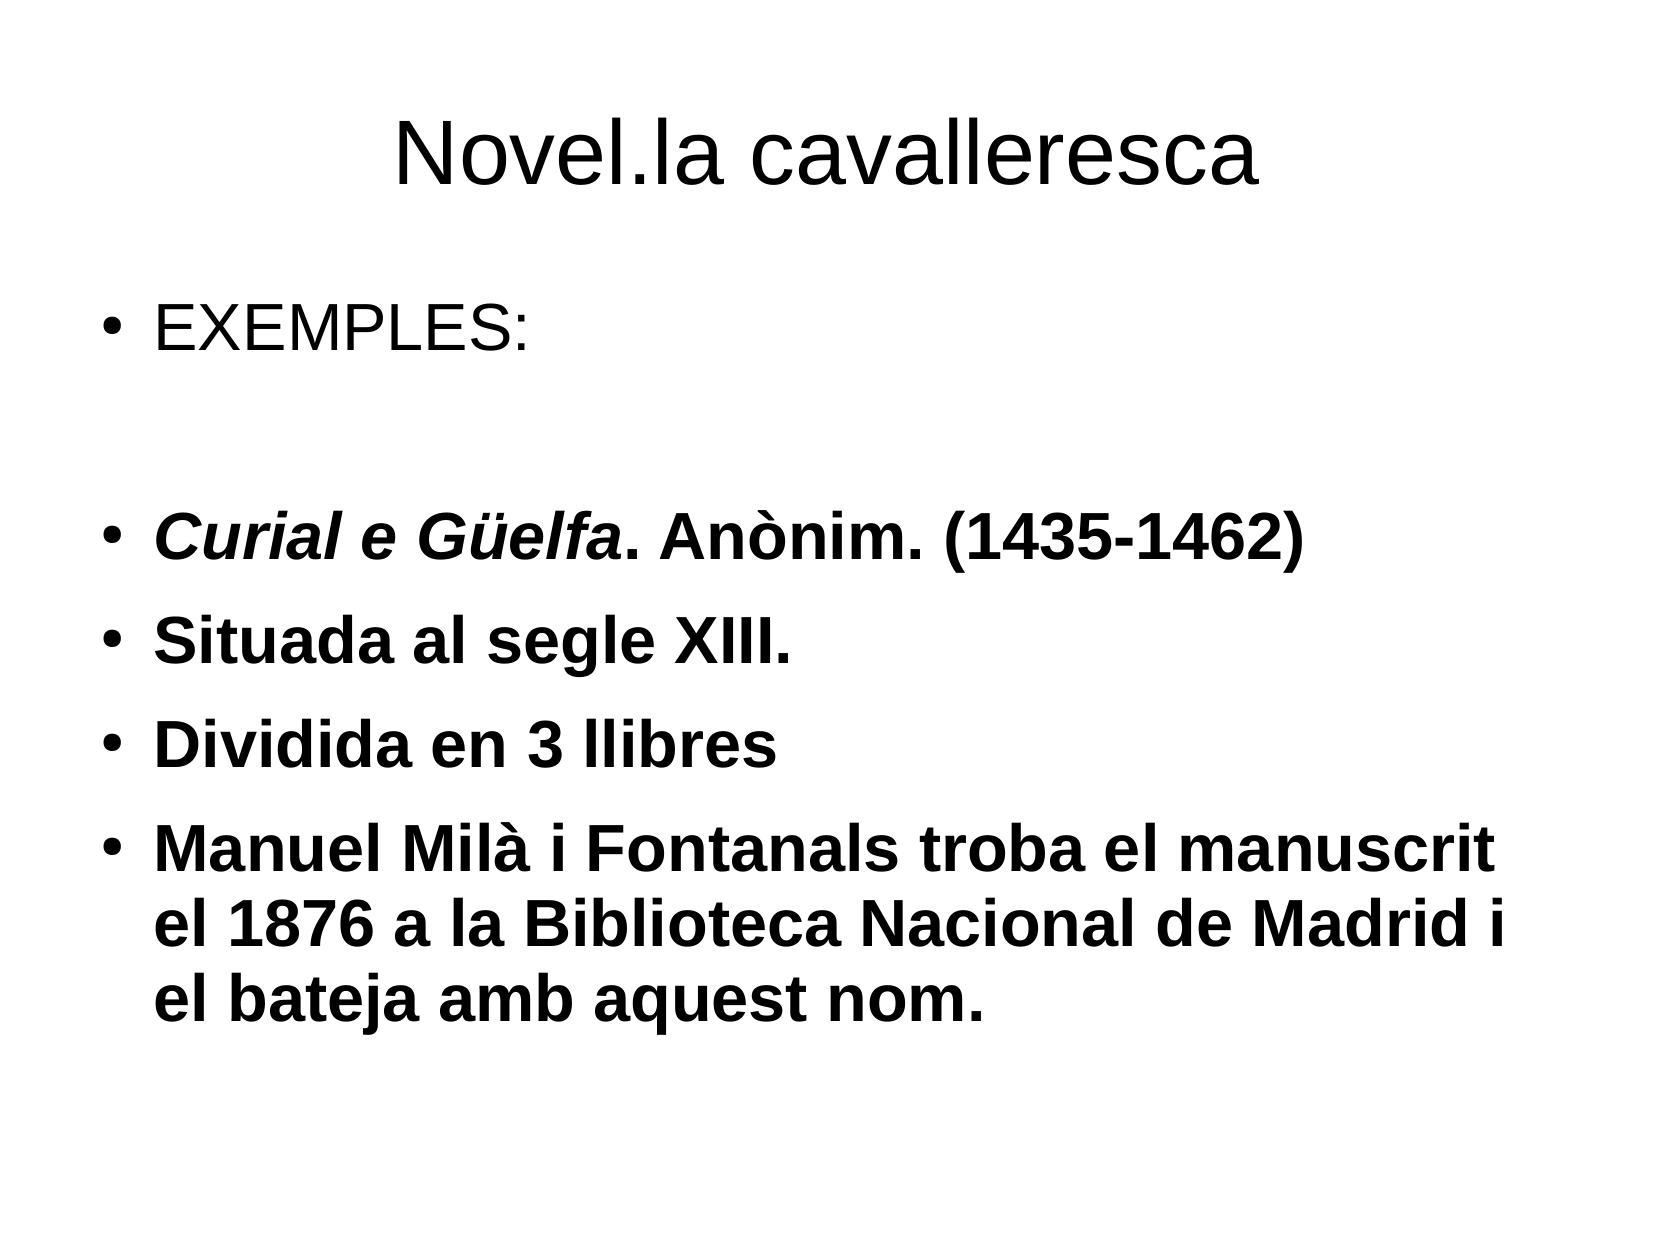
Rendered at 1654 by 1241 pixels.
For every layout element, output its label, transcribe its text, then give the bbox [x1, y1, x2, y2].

title Novel.la cavalleresca [82, 49, 1571, 257]
list EXEMPLES: Curial e Güelfa. Anònim. (1435-1462) Situada al segle XIII. Dividida en 3 llibres Manuel Milà i Fontanals troba el manuscrit el 1876 a la Biblioteca Nacional de Madrid i el bateja amb aquest nom. [82, 290, 1571, 1109]
